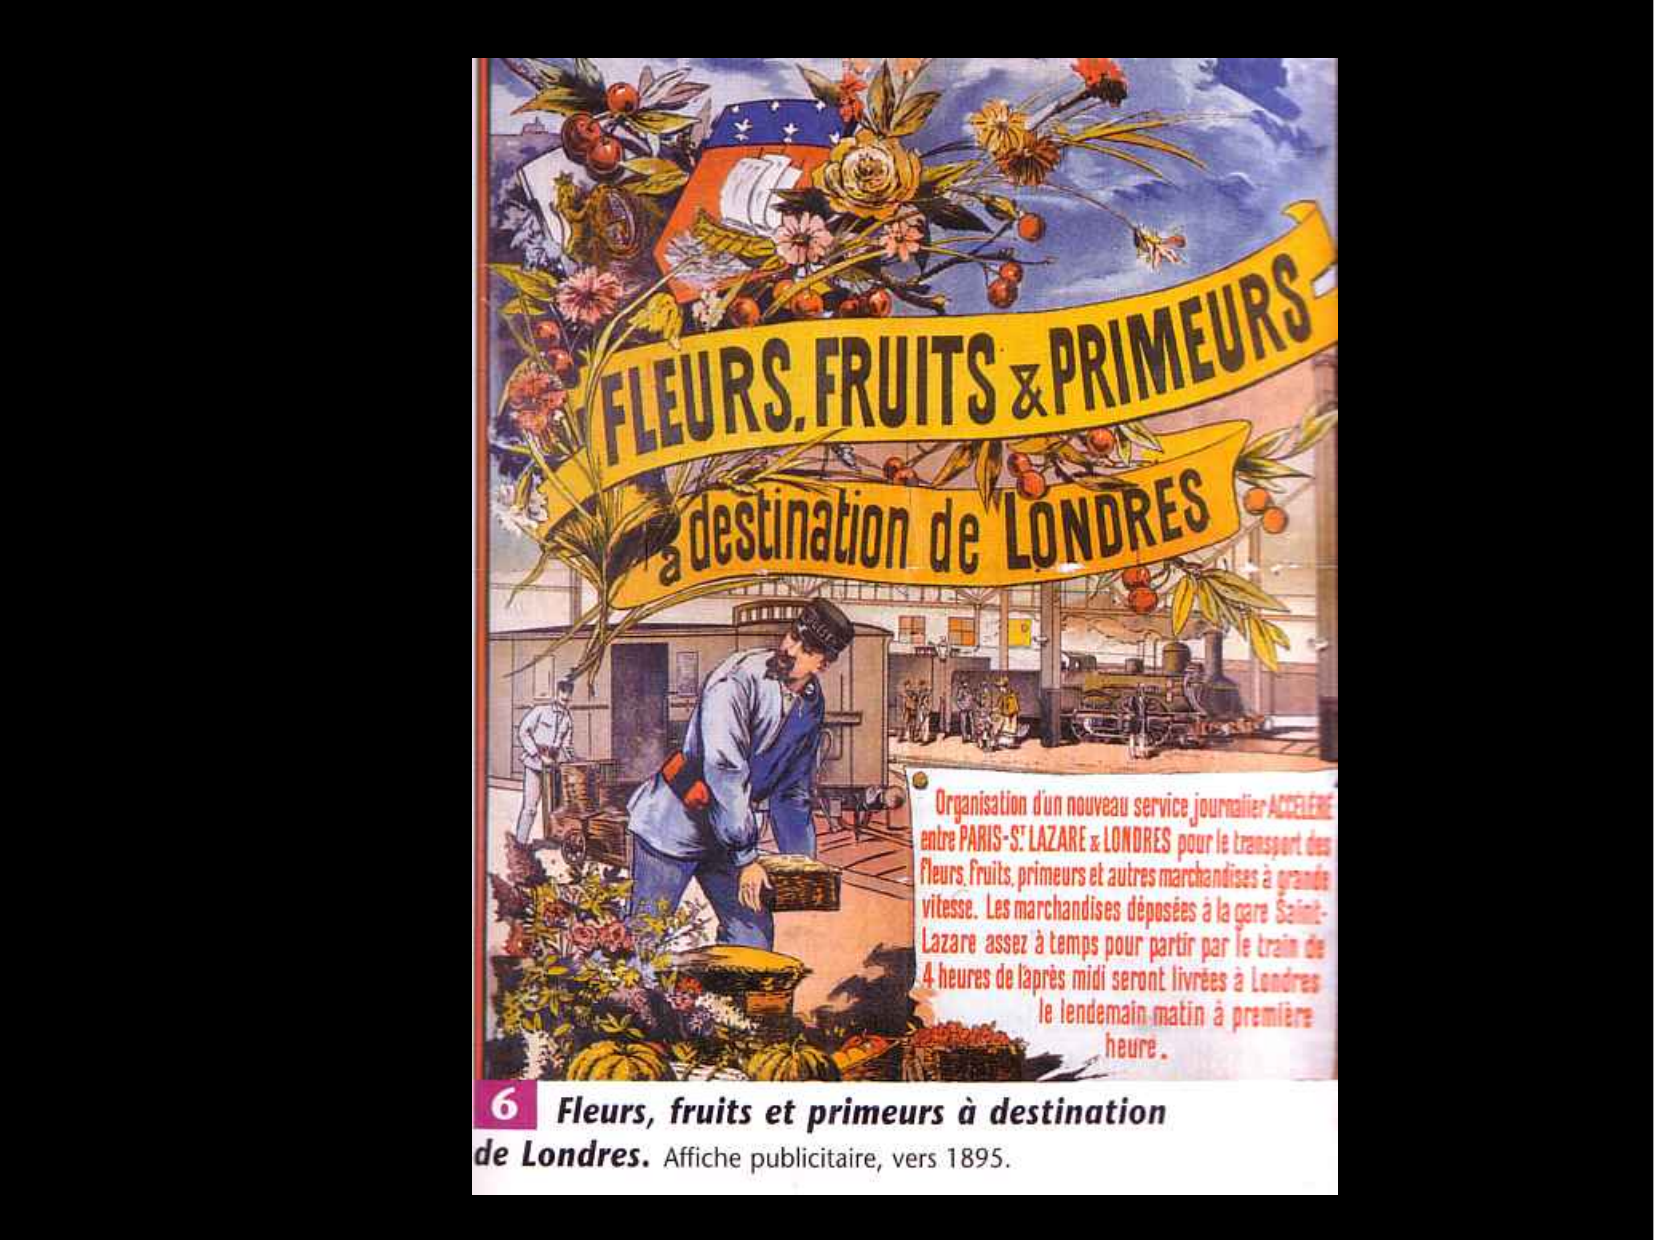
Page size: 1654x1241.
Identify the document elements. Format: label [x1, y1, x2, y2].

picture [472, 58, 1338, 1195]
